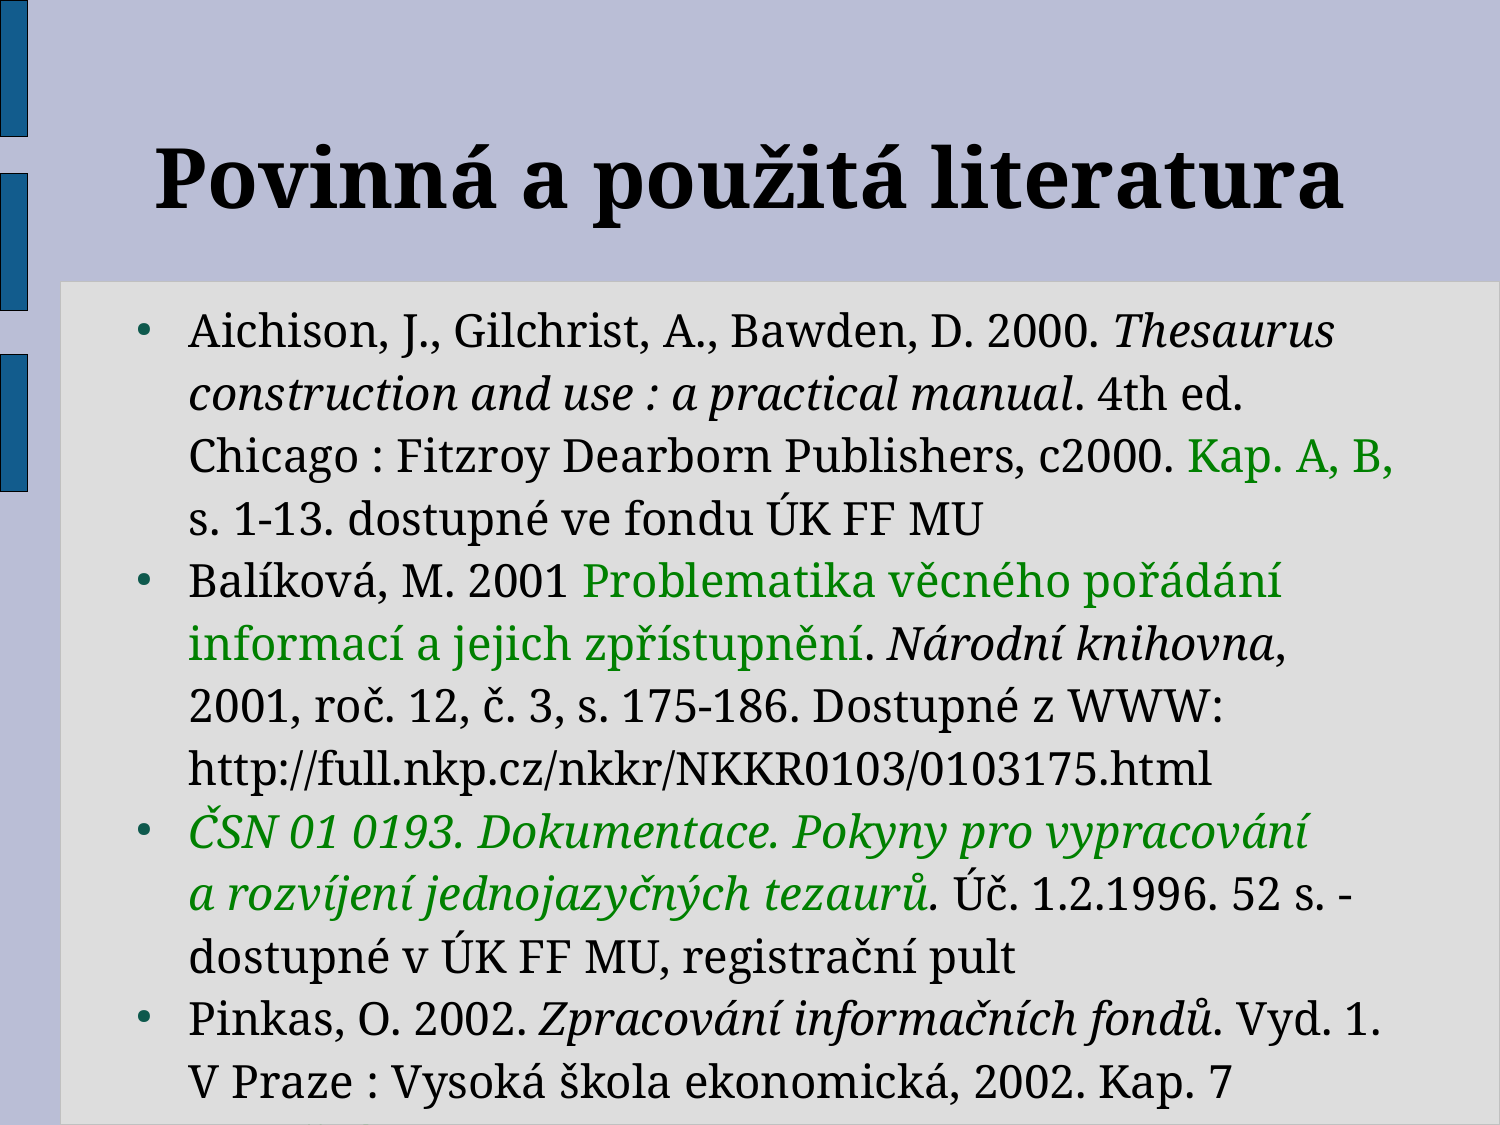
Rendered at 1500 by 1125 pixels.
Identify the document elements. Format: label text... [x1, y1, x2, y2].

list Aichison, J., Gilchrist, A., Bawden, D. 2000. Thesaurus construction and use : a practical manual. 4th ed. Chicago : Fitzroy Dearborn Publishers, c2000. Kap. A, B, s. 1-13. dostupné ve fondu ÚK FF MU Balíková, M. 2001 Problematika věcného pořádání informací a jejich zpřístupnění. Národní knihovna, 2001, roč. 12, č. 3, s. 175-186. Dostupné z WWW: http://full.nkp.cz/nkkr/NKKR0103/0103175.html ČSN 01 0193. Dokumentace. Pokyny pro vypracování a rozvíjení jednojazyčných tezaurů. Úč. 1.2.1996. 52 s. - dostupné v ÚK FF MU, registrační pult Pinkas, O. 2002. Zpracování informačních fondů. Vyd. 1. V Praze : Vysoká škola ekonomická, 2002. Kap. 7 Selekční jazyky, s. 89-114, Kap. 8. Tezaurus, s. 115-126. - dostupné ve fondu ÚK FF MU [118, 236, 1400, 1121]
title Povinná a použitá literatura [110, 82, 1392, 271]
